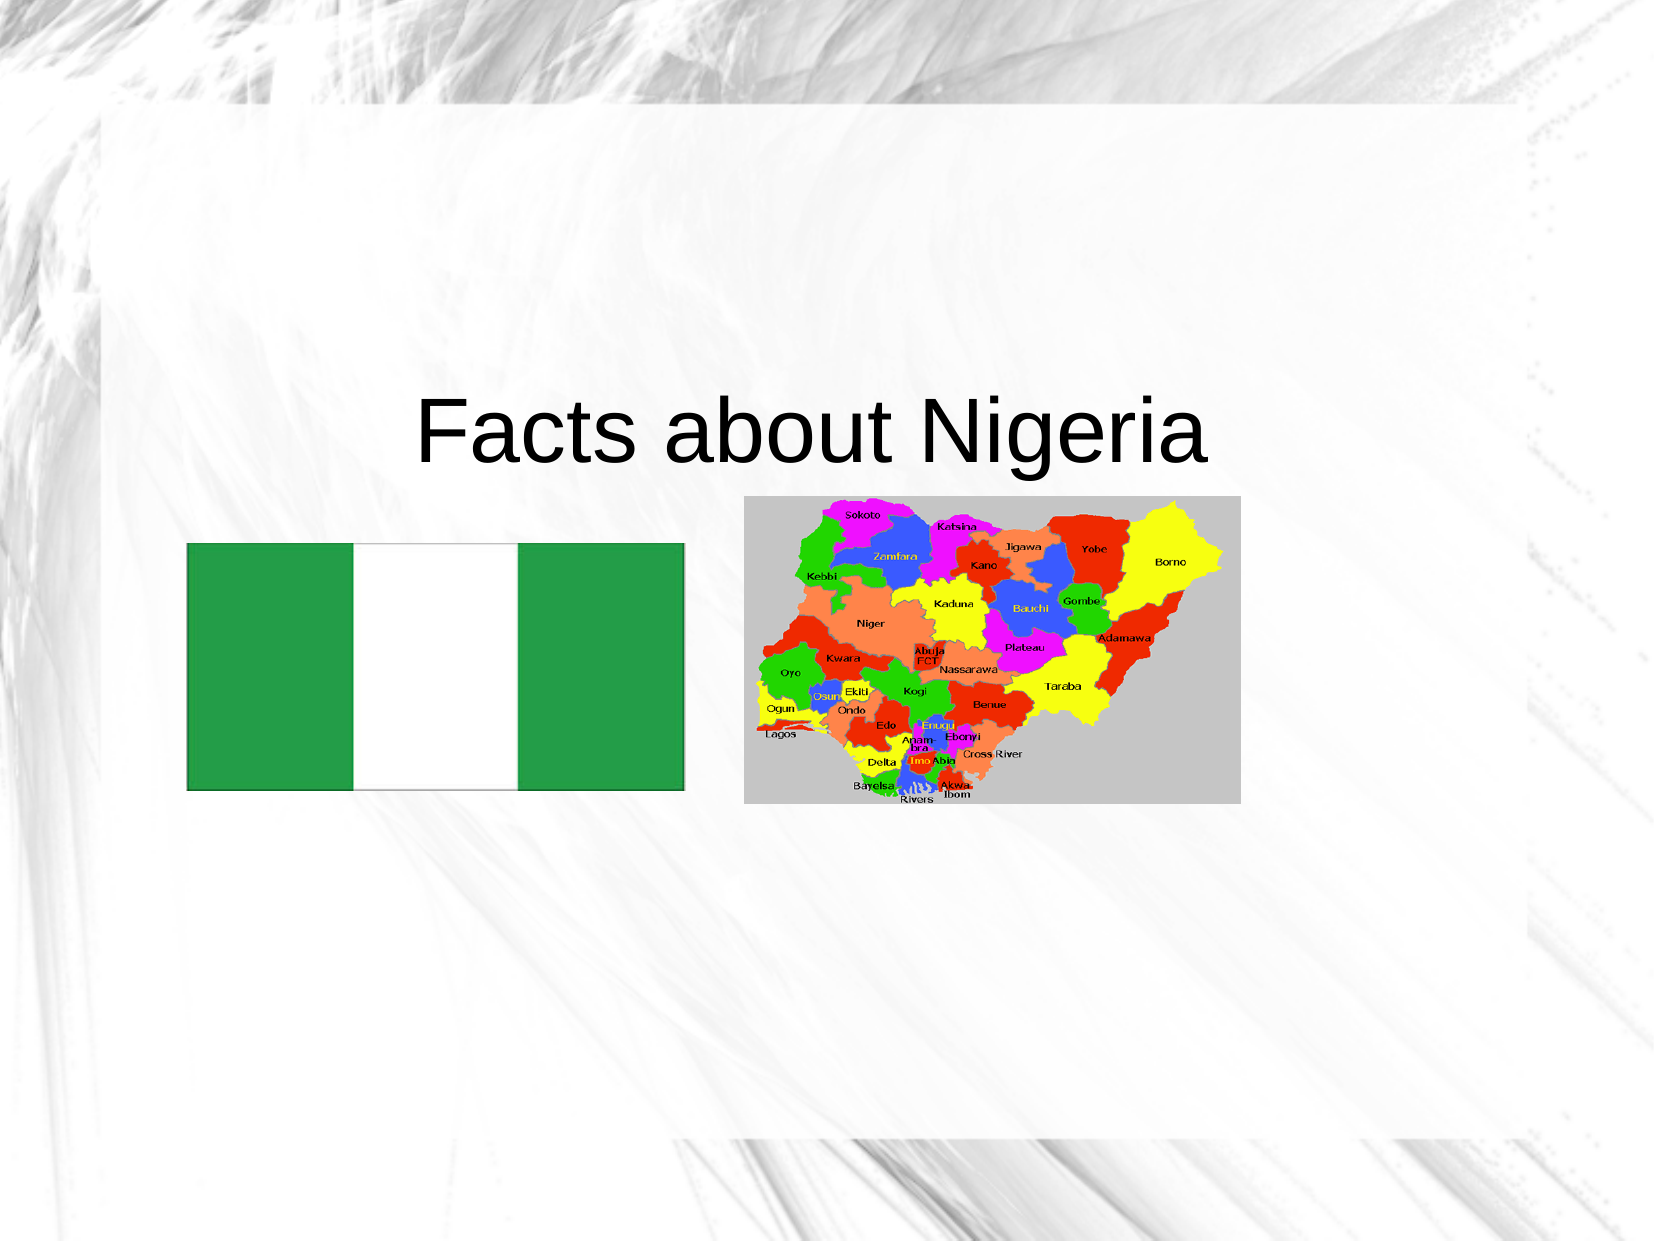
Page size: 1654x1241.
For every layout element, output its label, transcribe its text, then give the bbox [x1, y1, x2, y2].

title Facts about Nigeria [118, 116, 1506, 745]
picture [0, 0, 1654, 1241]
